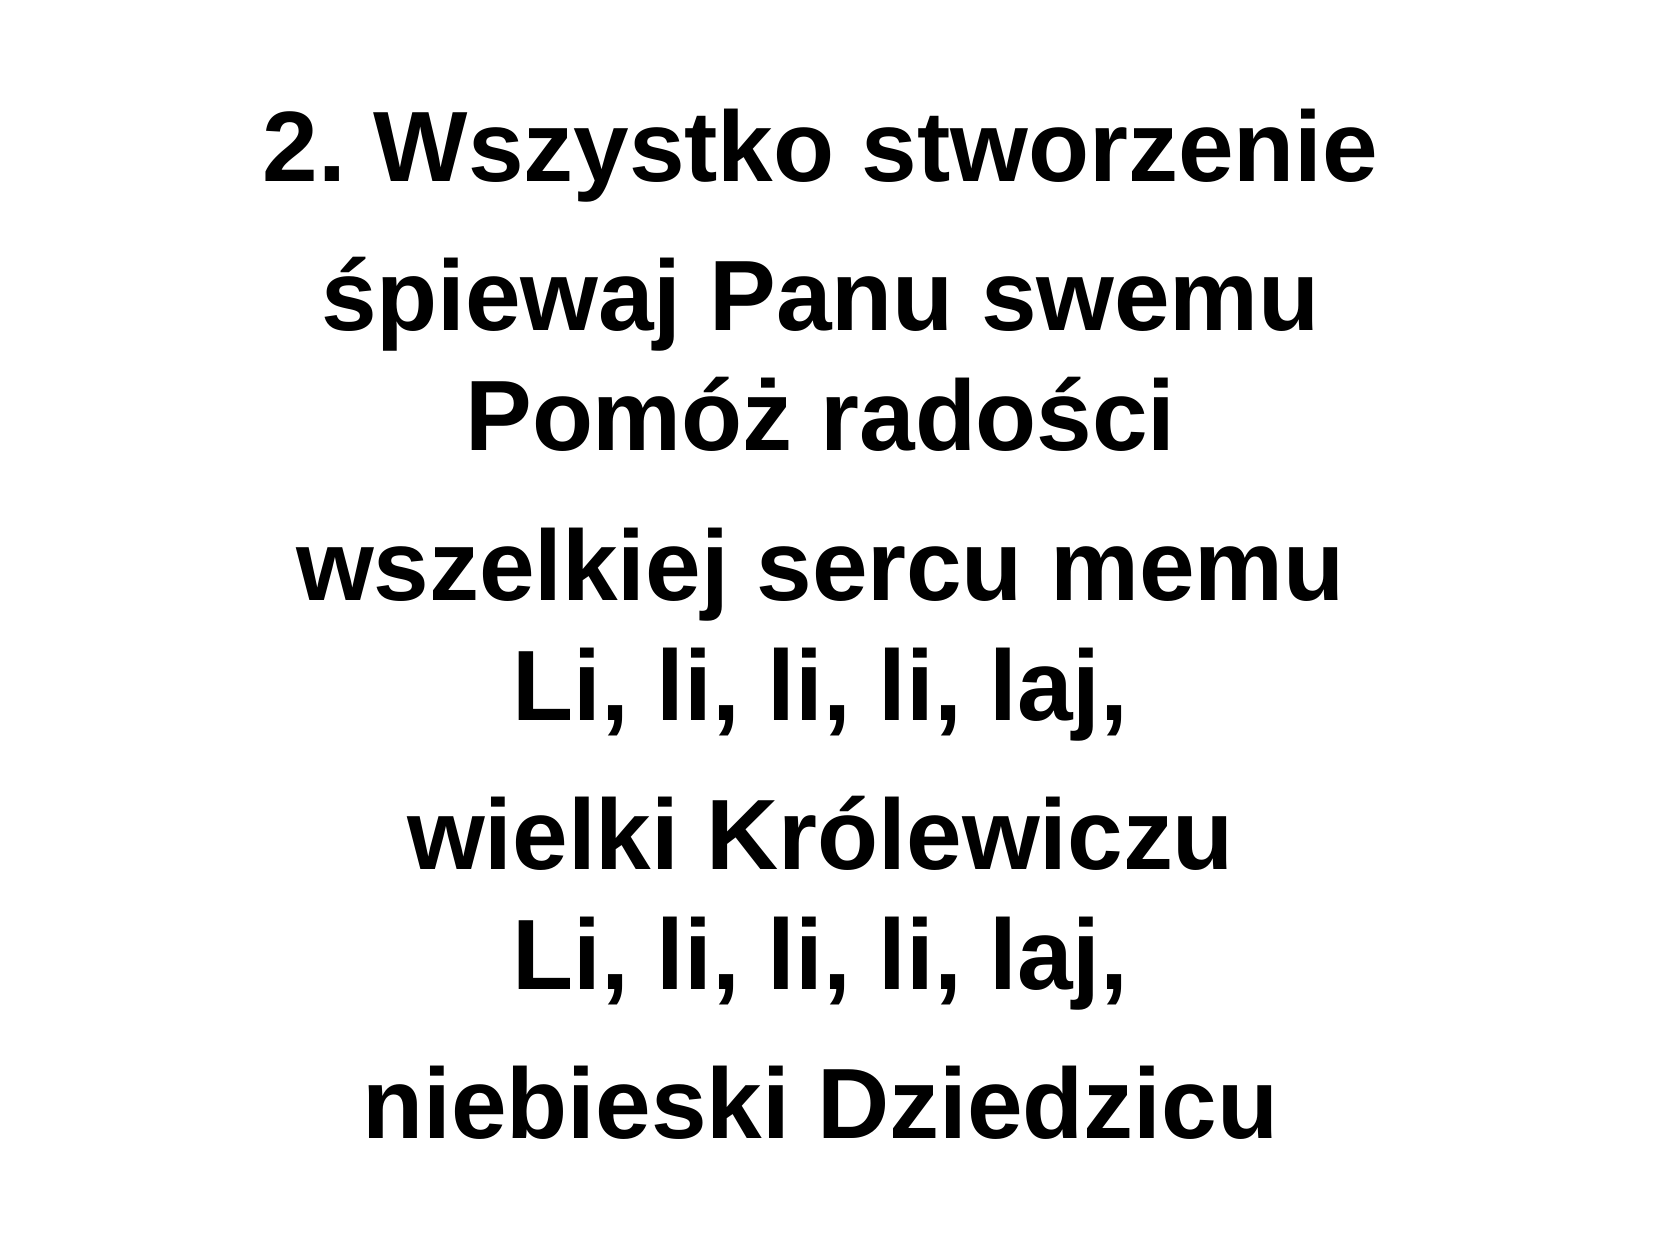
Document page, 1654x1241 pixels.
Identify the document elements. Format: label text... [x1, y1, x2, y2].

subtitle 2. Wszystko stworzenie śpiewaj Panu swemu Pomóż radości wszelkiej sercu memu Li, li, li, li, laj, wielki Królewiczu Li, li, li, li, laj, niebieski Dziedzicu [0, 76, 1642, 1164]
